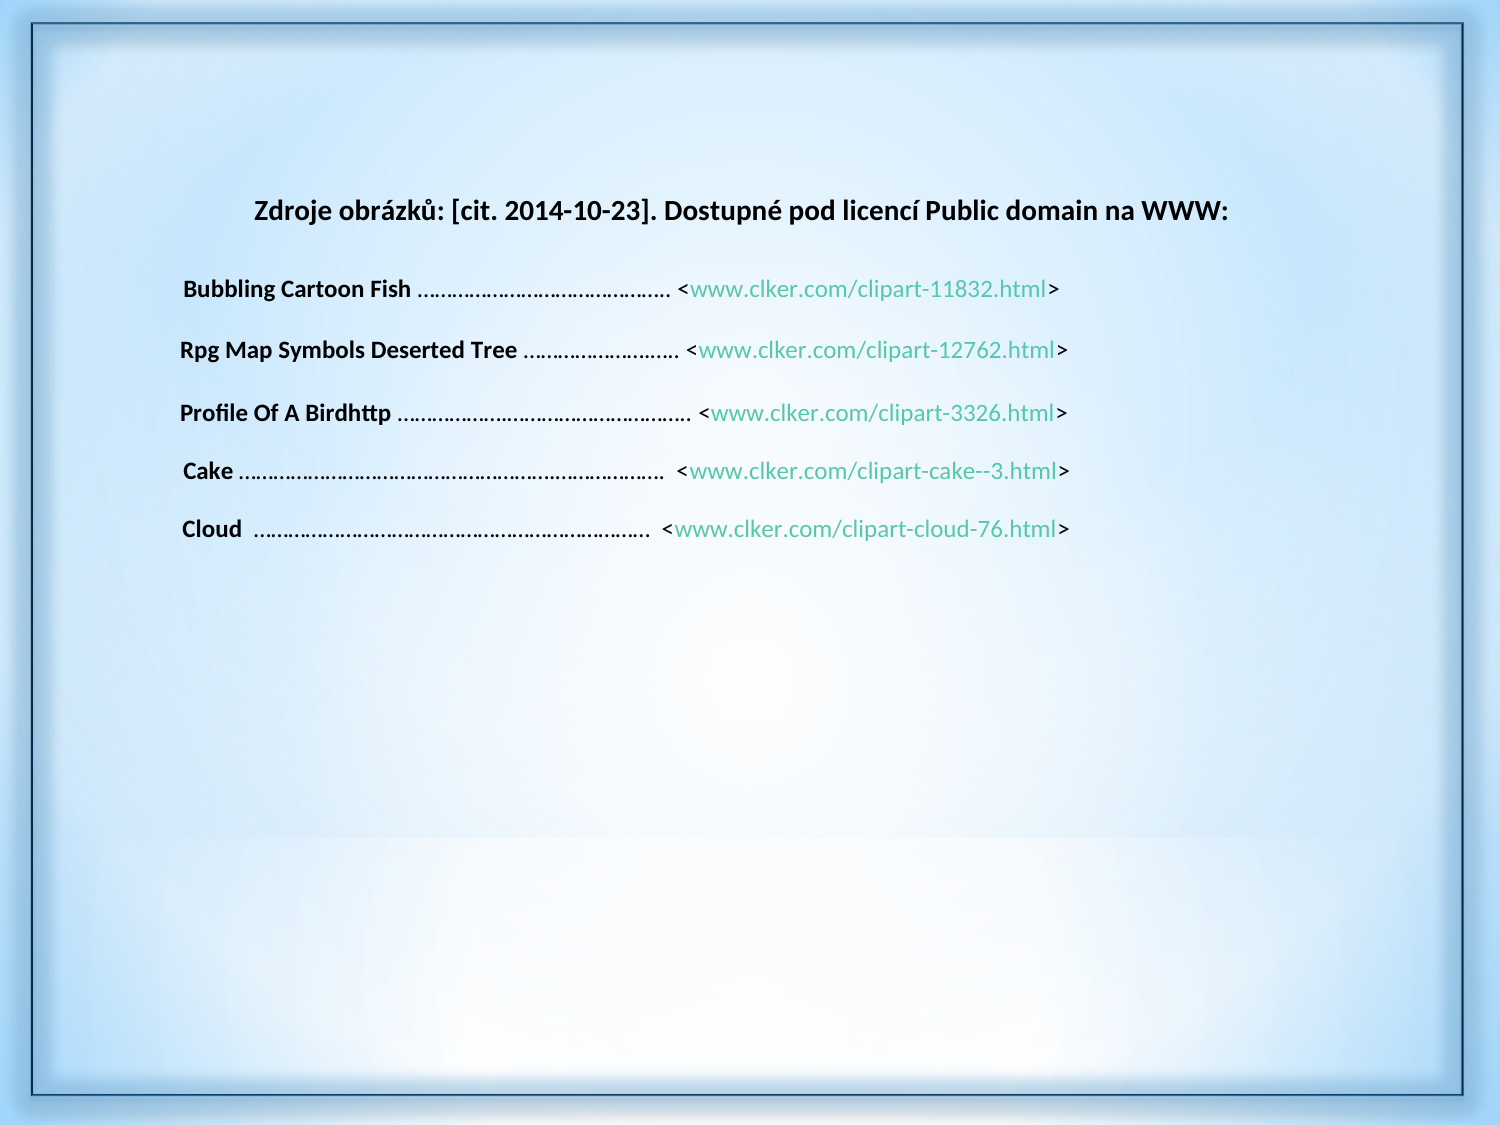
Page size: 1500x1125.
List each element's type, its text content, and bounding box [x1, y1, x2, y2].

text_box Profile Of A Birdhttp ……………….………………………….. <www.clker.com/clipart-3326.html> [165, 388, 1228, 434]
text_box Rpg Map Symbols Deserted Tree ………………….….. <www.clker.com/clipart-12762.html> [165, 326, 1123, 372]
text_box Zdroje obrázků: [cit. 2014-10-23]. Dostupné pod licencí Public domain na WWW: [116, 184, 1369, 415]
text_box Cake ……………………………………………….………………. <www.clker.com/clipart-cake--3.html> [168, 447, 1374, 493]
text_box Bubbling Cartoon Fish …………………………………….. <www.clker.com/clipart-11832.html> [168, 264, 1272, 310]
picture [0, 0, 1500, 1125]
text_box Cloud …………………………………………………………… <www.clker.com/clipart-cloud-76.html> [167, 504, 1168, 551]
